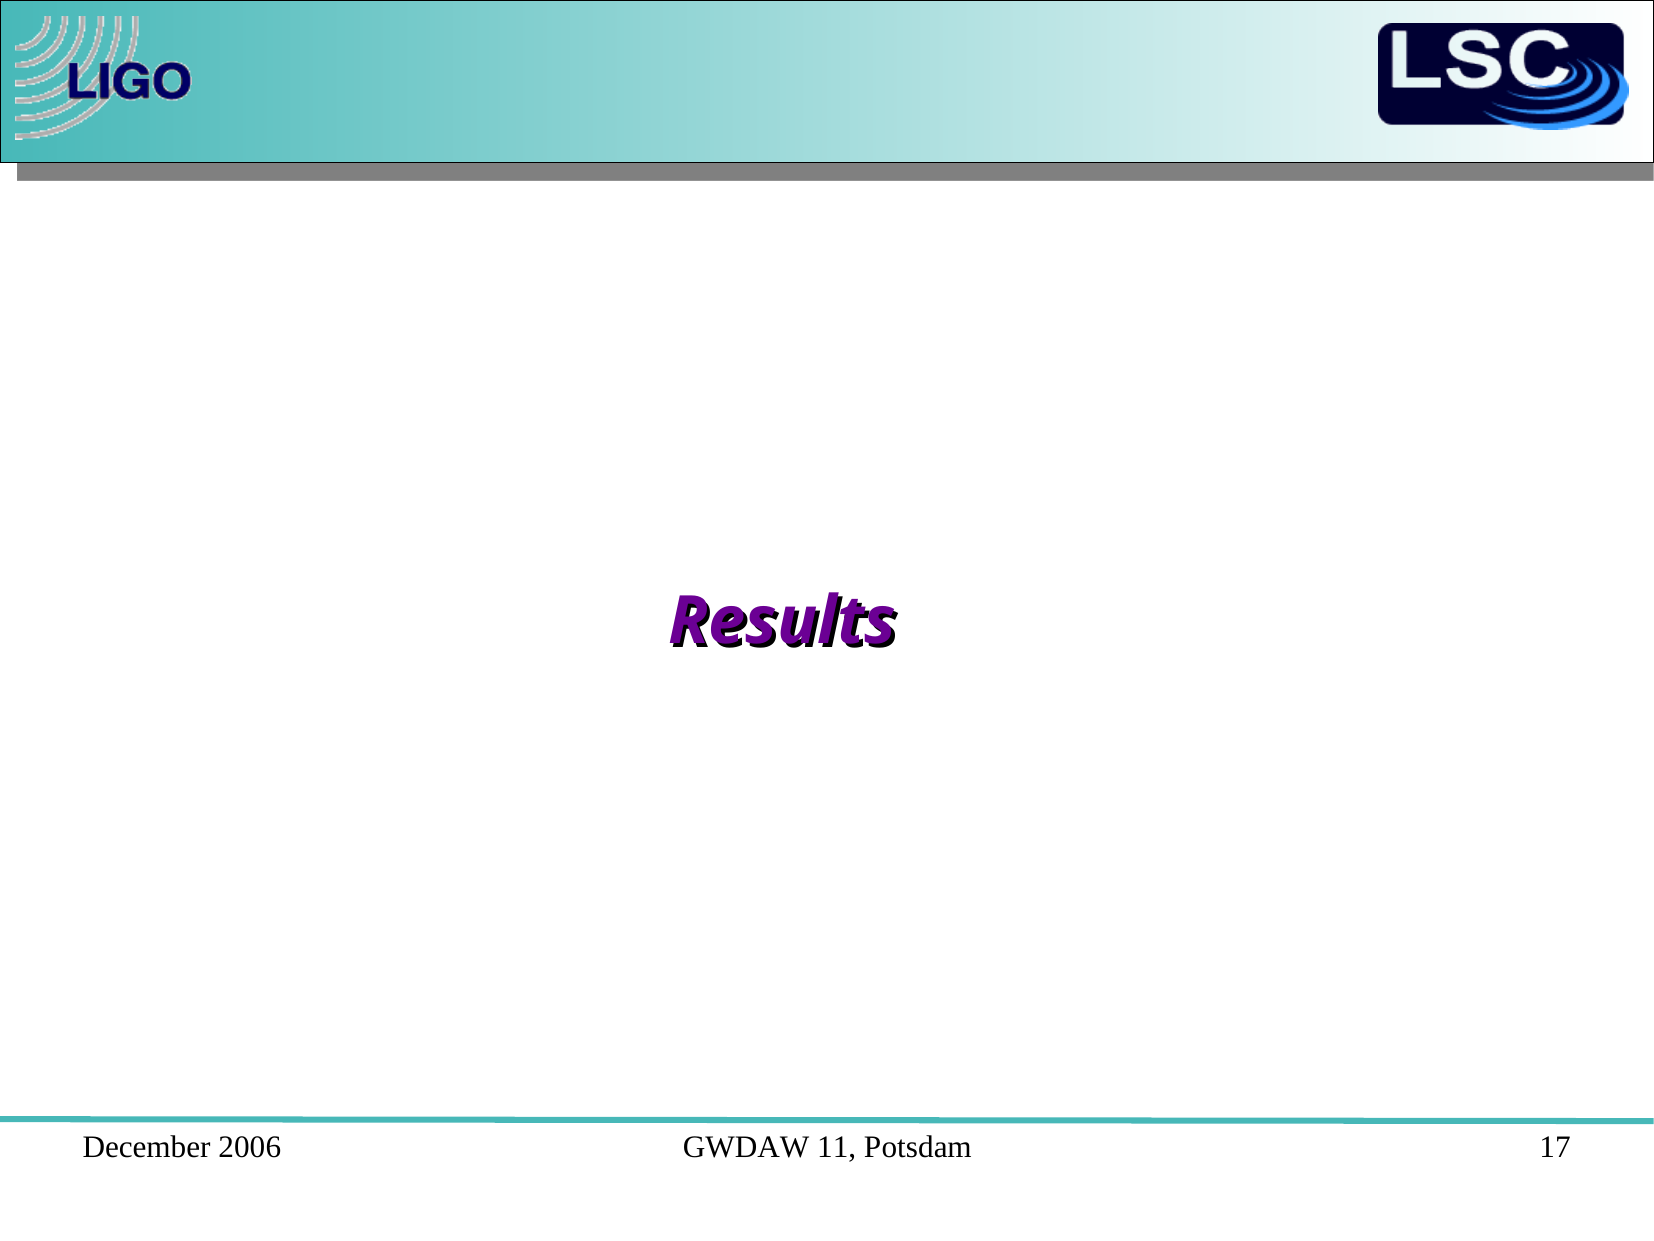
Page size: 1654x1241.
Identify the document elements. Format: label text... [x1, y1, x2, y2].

picture [1378, 23, 1629, 130]
picture [15, 16, 192, 140]
text_box Results [653, 565, 955, 691]
